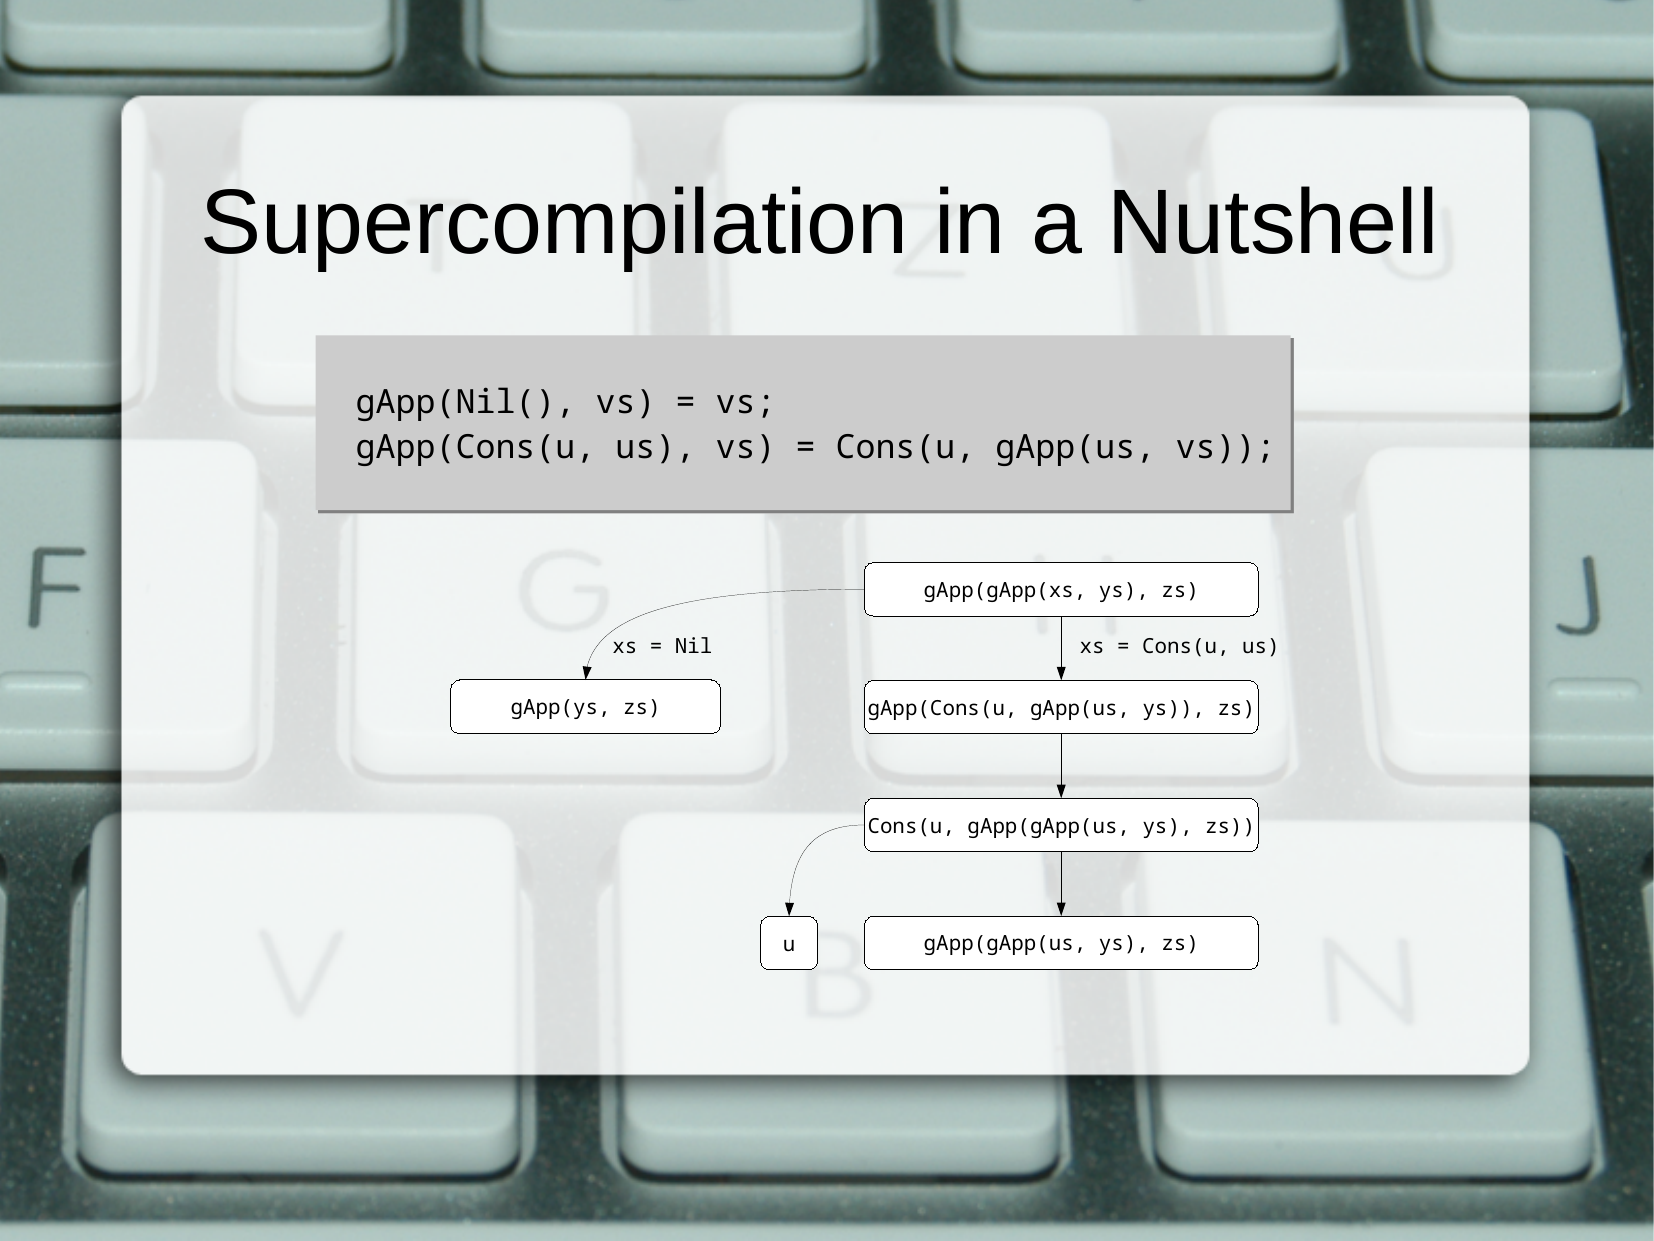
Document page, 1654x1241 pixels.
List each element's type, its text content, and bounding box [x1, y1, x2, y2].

text_box gApp(gApp(us, ys), zs) [864, 916, 1259, 970]
text_box Cons(u, gApp(gApp(us, ys), zs)) [864, 798, 1259, 852]
title Supercompilation in a Nutshell [135, 117, 1506, 325]
text_box u [760, 916, 818, 970]
text_box gApp(ys, zs) [450, 679, 721, 734]
picture [0, 0, 1654, 1241]
text_box gApp(gApp(xs, ys), zs) [864, 562, 1259, 617]
text_box gApp(Cons(u, gApp(us, ys)), zs) [864, 680, 1259, 734]
subtitle gApp(Nil(), vs) = vs; gApp(Cons(u, us), vs) = Cons(u, gApp(us, vs)); [315, 335, 1291, 511]
text_box xs = Nil [597, 623, 732, 668]
text_box xs = Cons(u, us) [1064, 623, 1295, 668]
